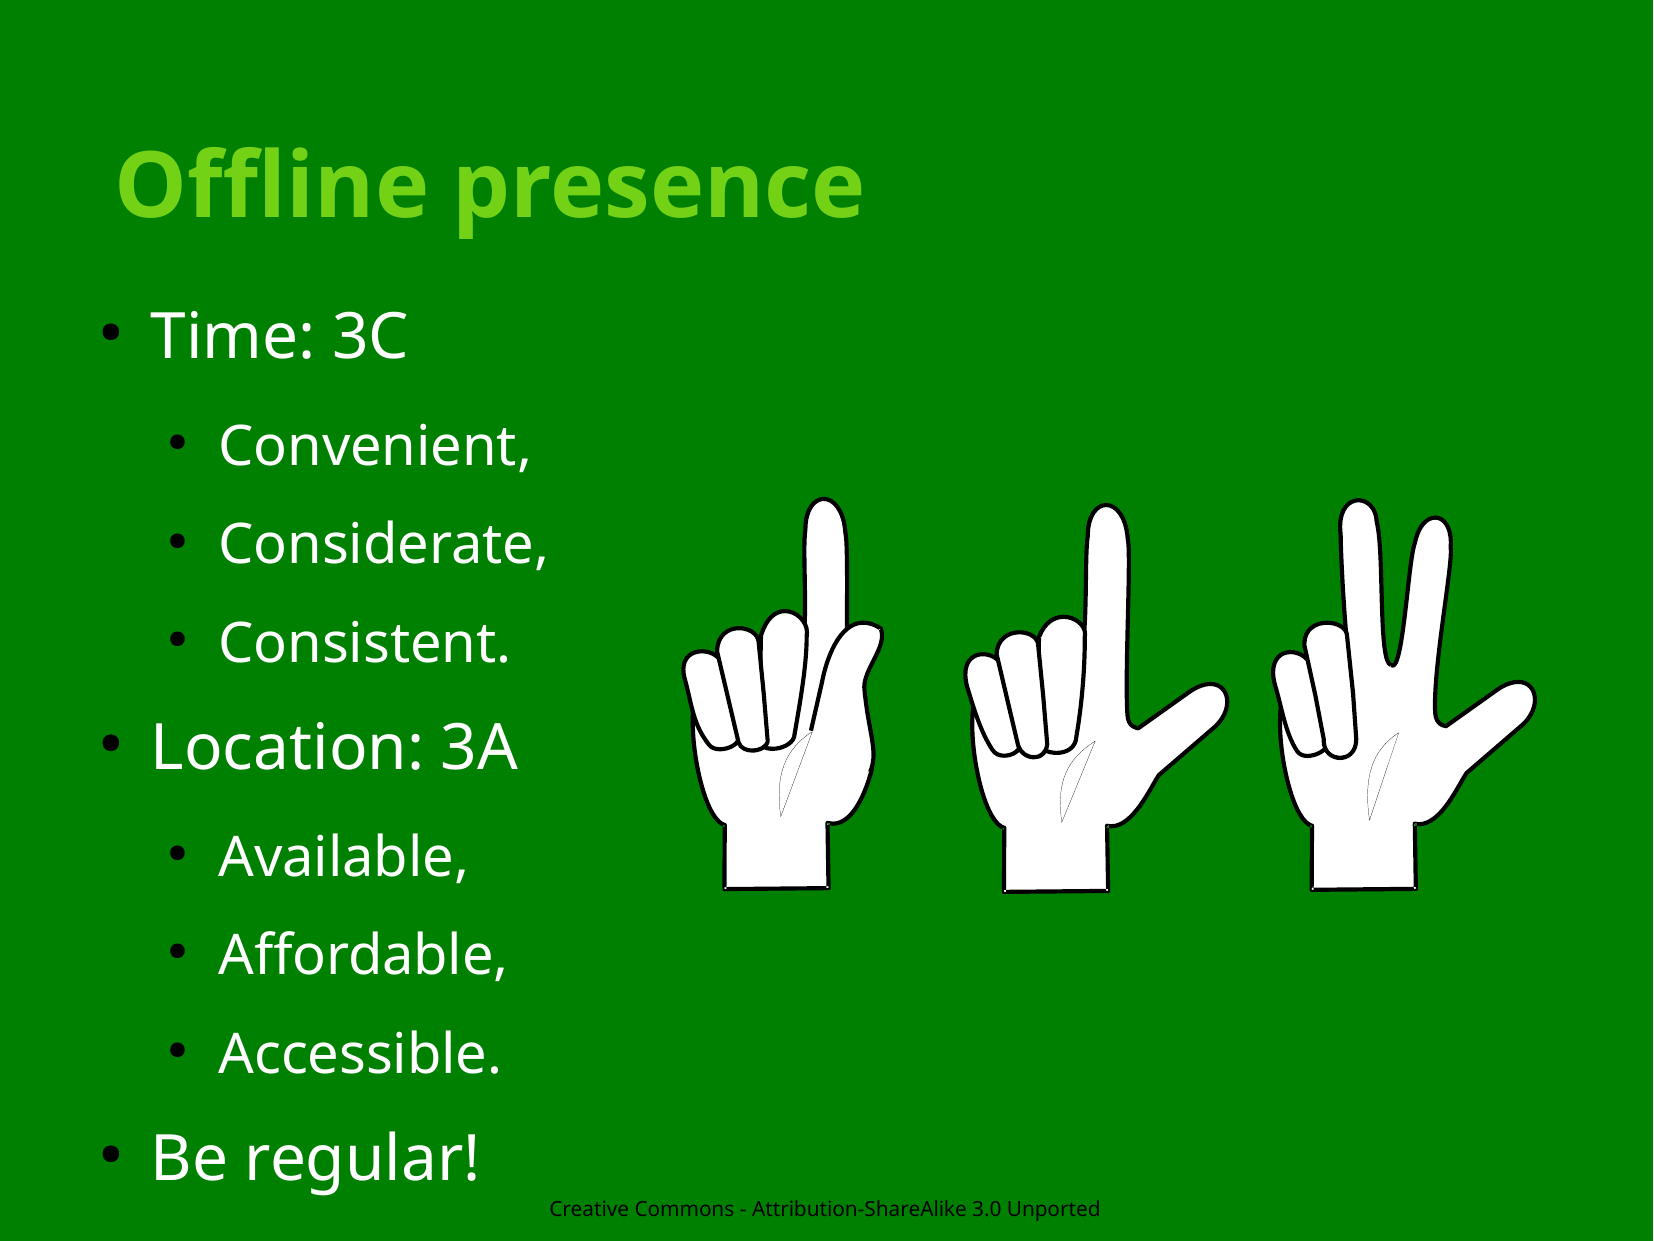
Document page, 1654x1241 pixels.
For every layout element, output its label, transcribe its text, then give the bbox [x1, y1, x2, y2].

list Time: 3C Convenient, Considerate, Consistent. Location: 3A Available, Affordable, Accessible. Be regular! [82, 290, 1575, 1201]
picture [681, 487, 1537, 894]
title Offline presence [115, 78, 1538, 287]
